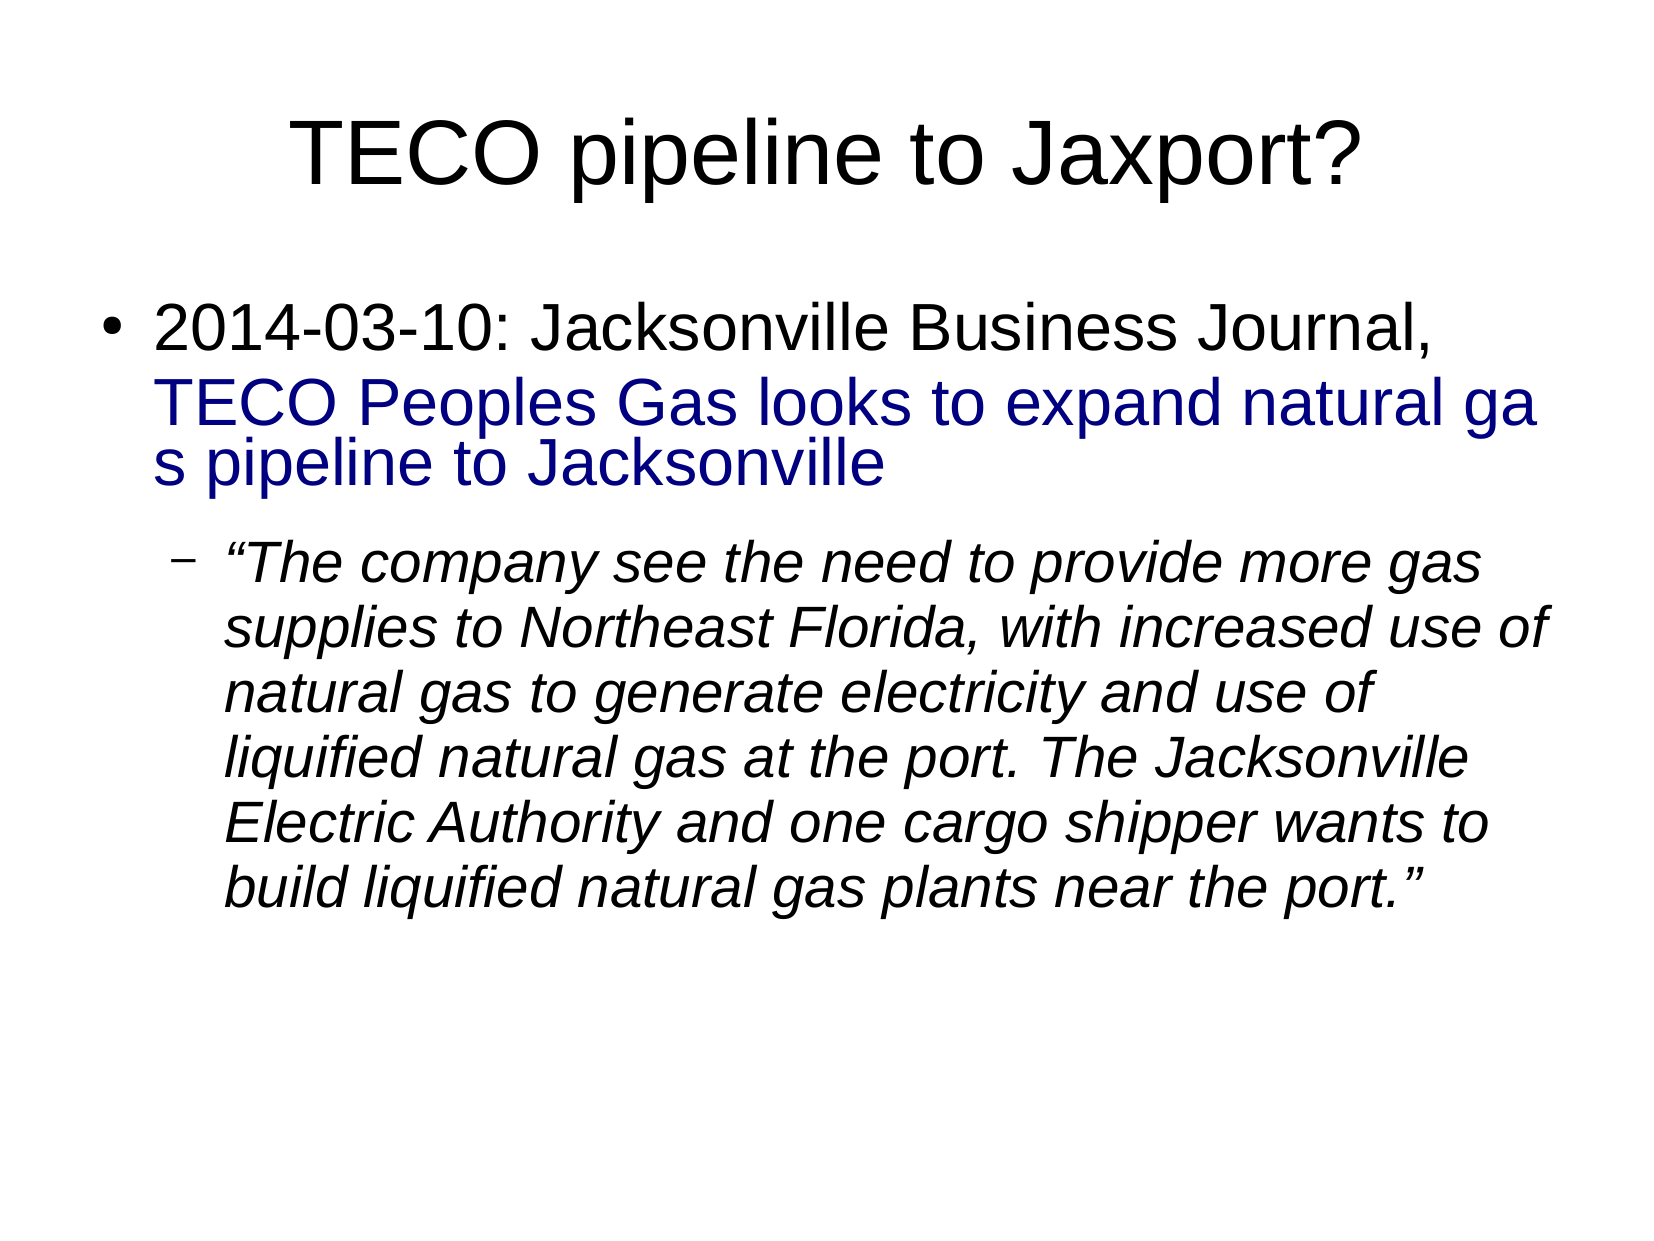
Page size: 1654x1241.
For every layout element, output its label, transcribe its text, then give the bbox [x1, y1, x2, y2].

title TECO pipeline to Jaxport? [82, 49, 1571, 257]
list 2014-03-10: Jacksonville Business Journal, TECO Peoples Gas looks to expand natural gas pipeline to Jacksonville “The company see the need to provide more gas supplies to Northeast Florida, with increased use of natural gas to generate electricity and use of liquified natural gas at the port. The Jacksonville Electric Authority and one cargo shipper wants to build liquified natural gas plants near the port.” [82, 290, 1571, 1010]
